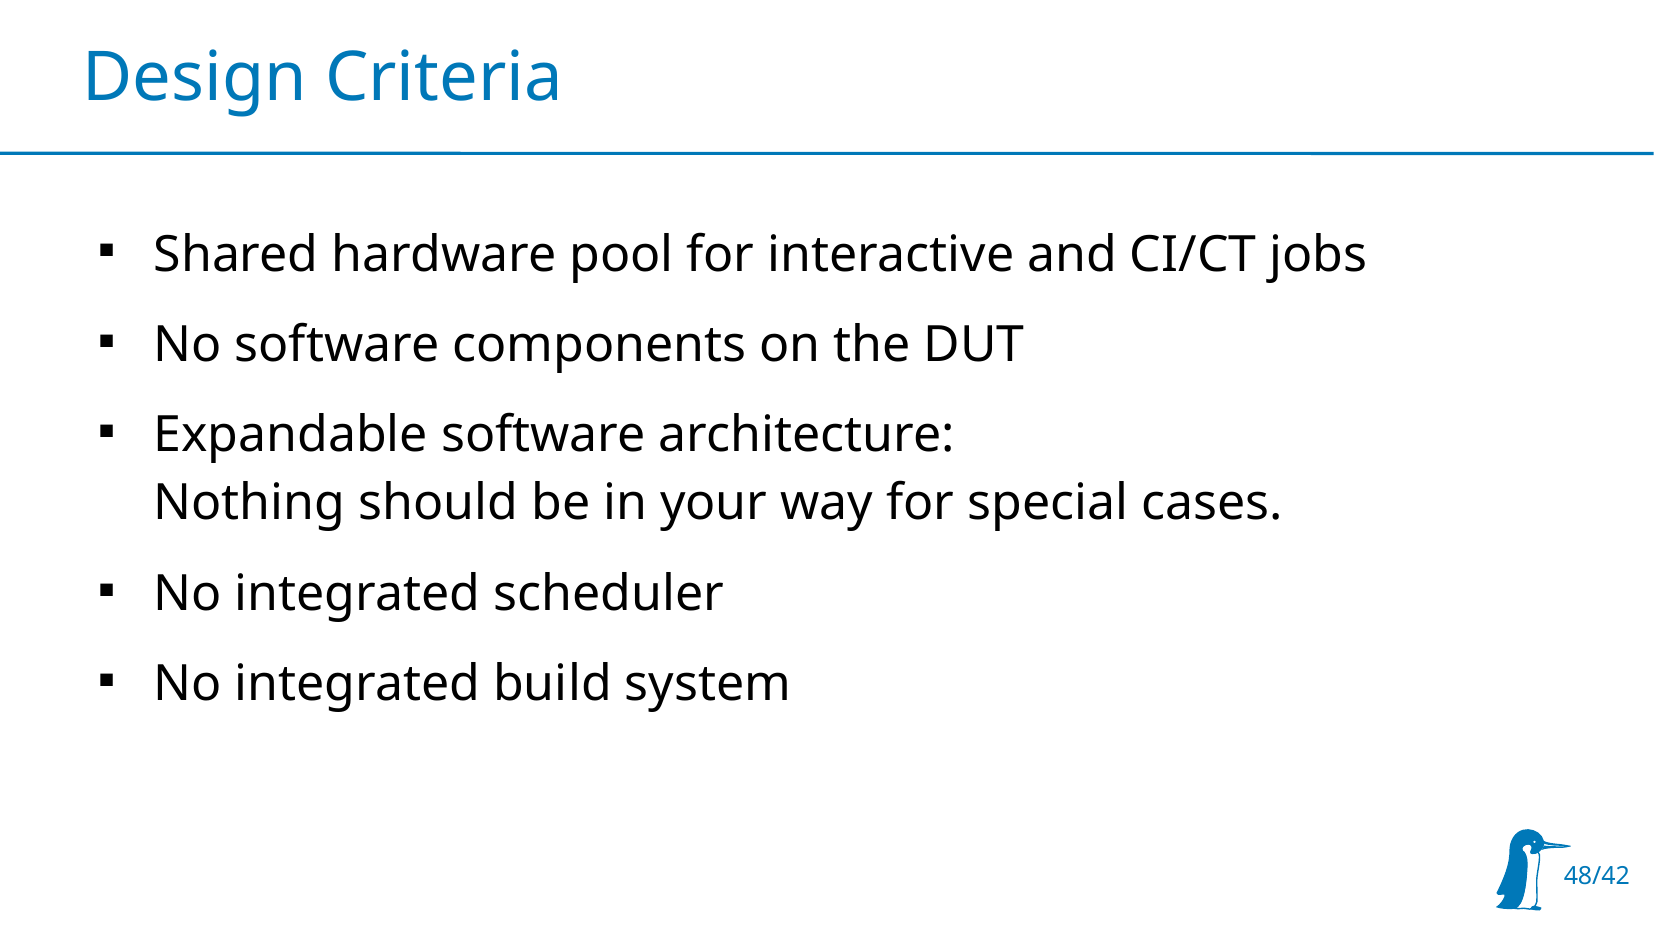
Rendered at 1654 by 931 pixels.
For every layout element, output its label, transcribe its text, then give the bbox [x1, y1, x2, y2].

title Design Criteria [82, 30, 1571, 121]
list Shared hardware pool for interactive and CI/CT jobs No software components on the DUT Expandable software architecture: Nothing should be in your way for special cases. No integrated scheduler No integrated build system [82, 217, 1571, 861]
